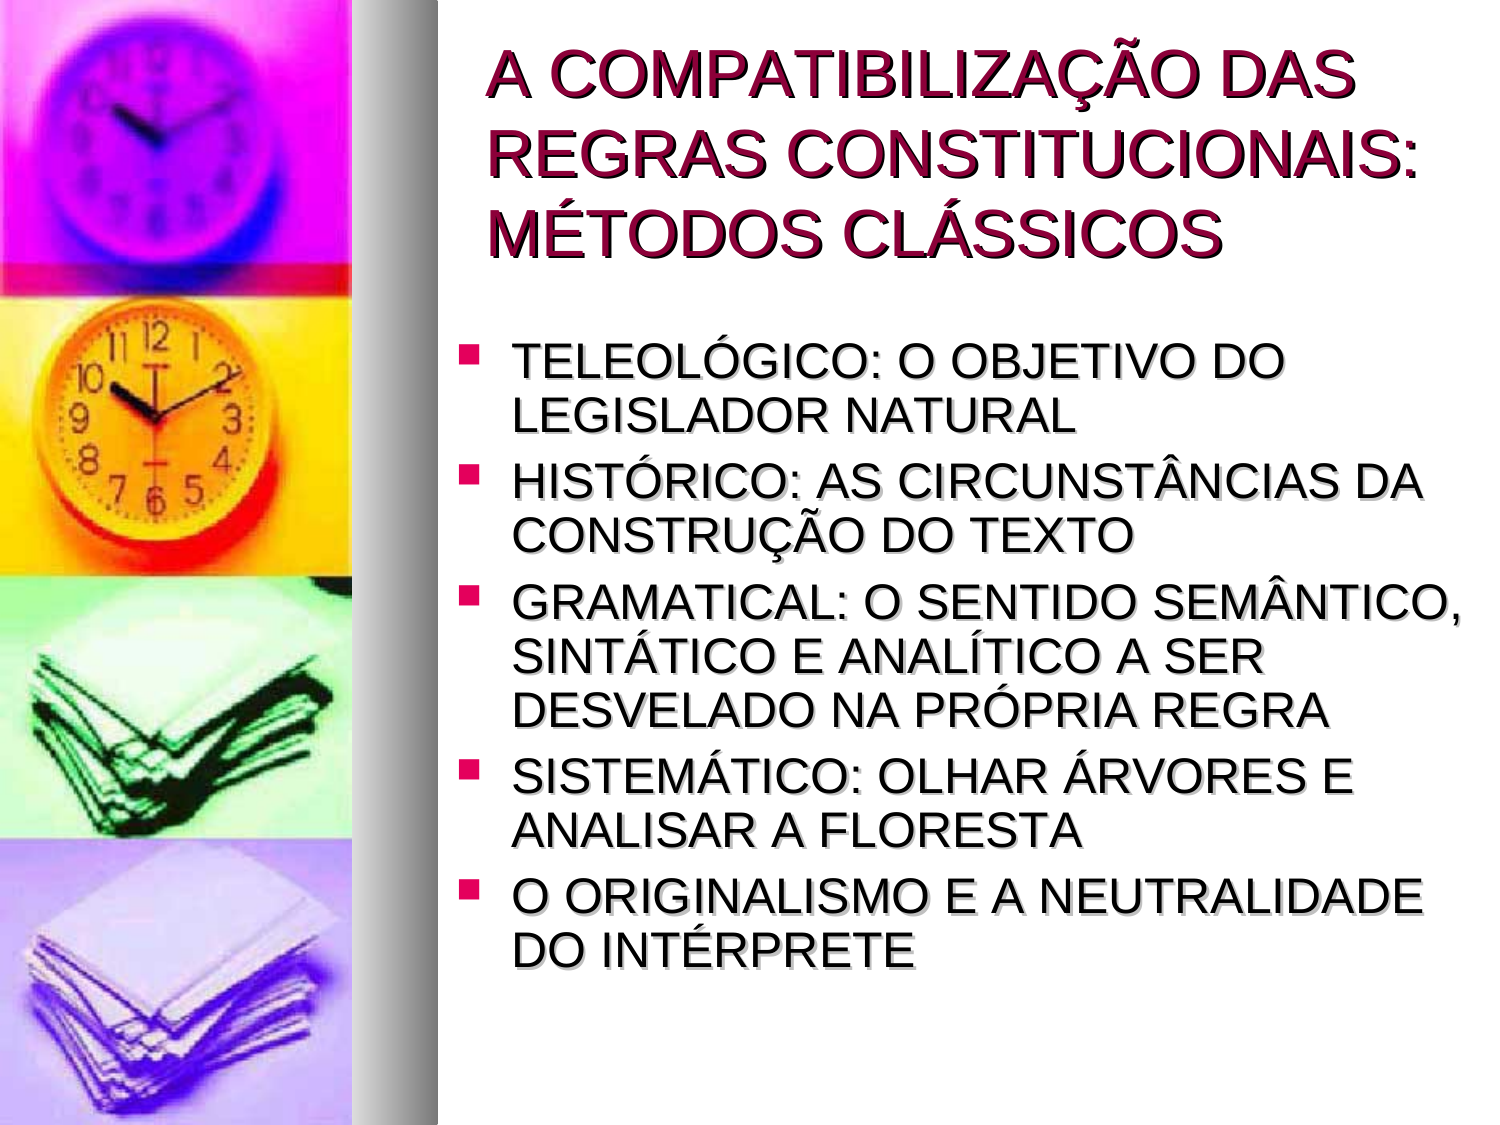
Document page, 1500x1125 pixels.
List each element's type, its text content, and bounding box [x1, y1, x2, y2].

picture [0, 0, 352, 1125]
list TELEOLÓGICO: O OBJETIVO DO LEGISLADOR NATURAL HISTÓRICO: AS CIRCUNSTÂNCIAS DA CONSTRUÇÃO DO TEXTO GRAMATICAL: O SENTIDO SEMÂNTICO, SINTÁTICO E ANALÍTICO A SER DESVELADO NA PRÓPRIA REGRA SISTEMÁTICO: OLHAR ÁRVORES E ANALISAR A FLORESTA O ORIGINALISMO E A NEUTRALIDADE DO INTÉRPRETE [441, 327, 1492, 1065]
title A COMPATIBILIZAÇÃO DAS REGRAS CONSTITUCIONAIS: MÉTODOS CLÁSSICOS [470, 21, 1500, 277]
